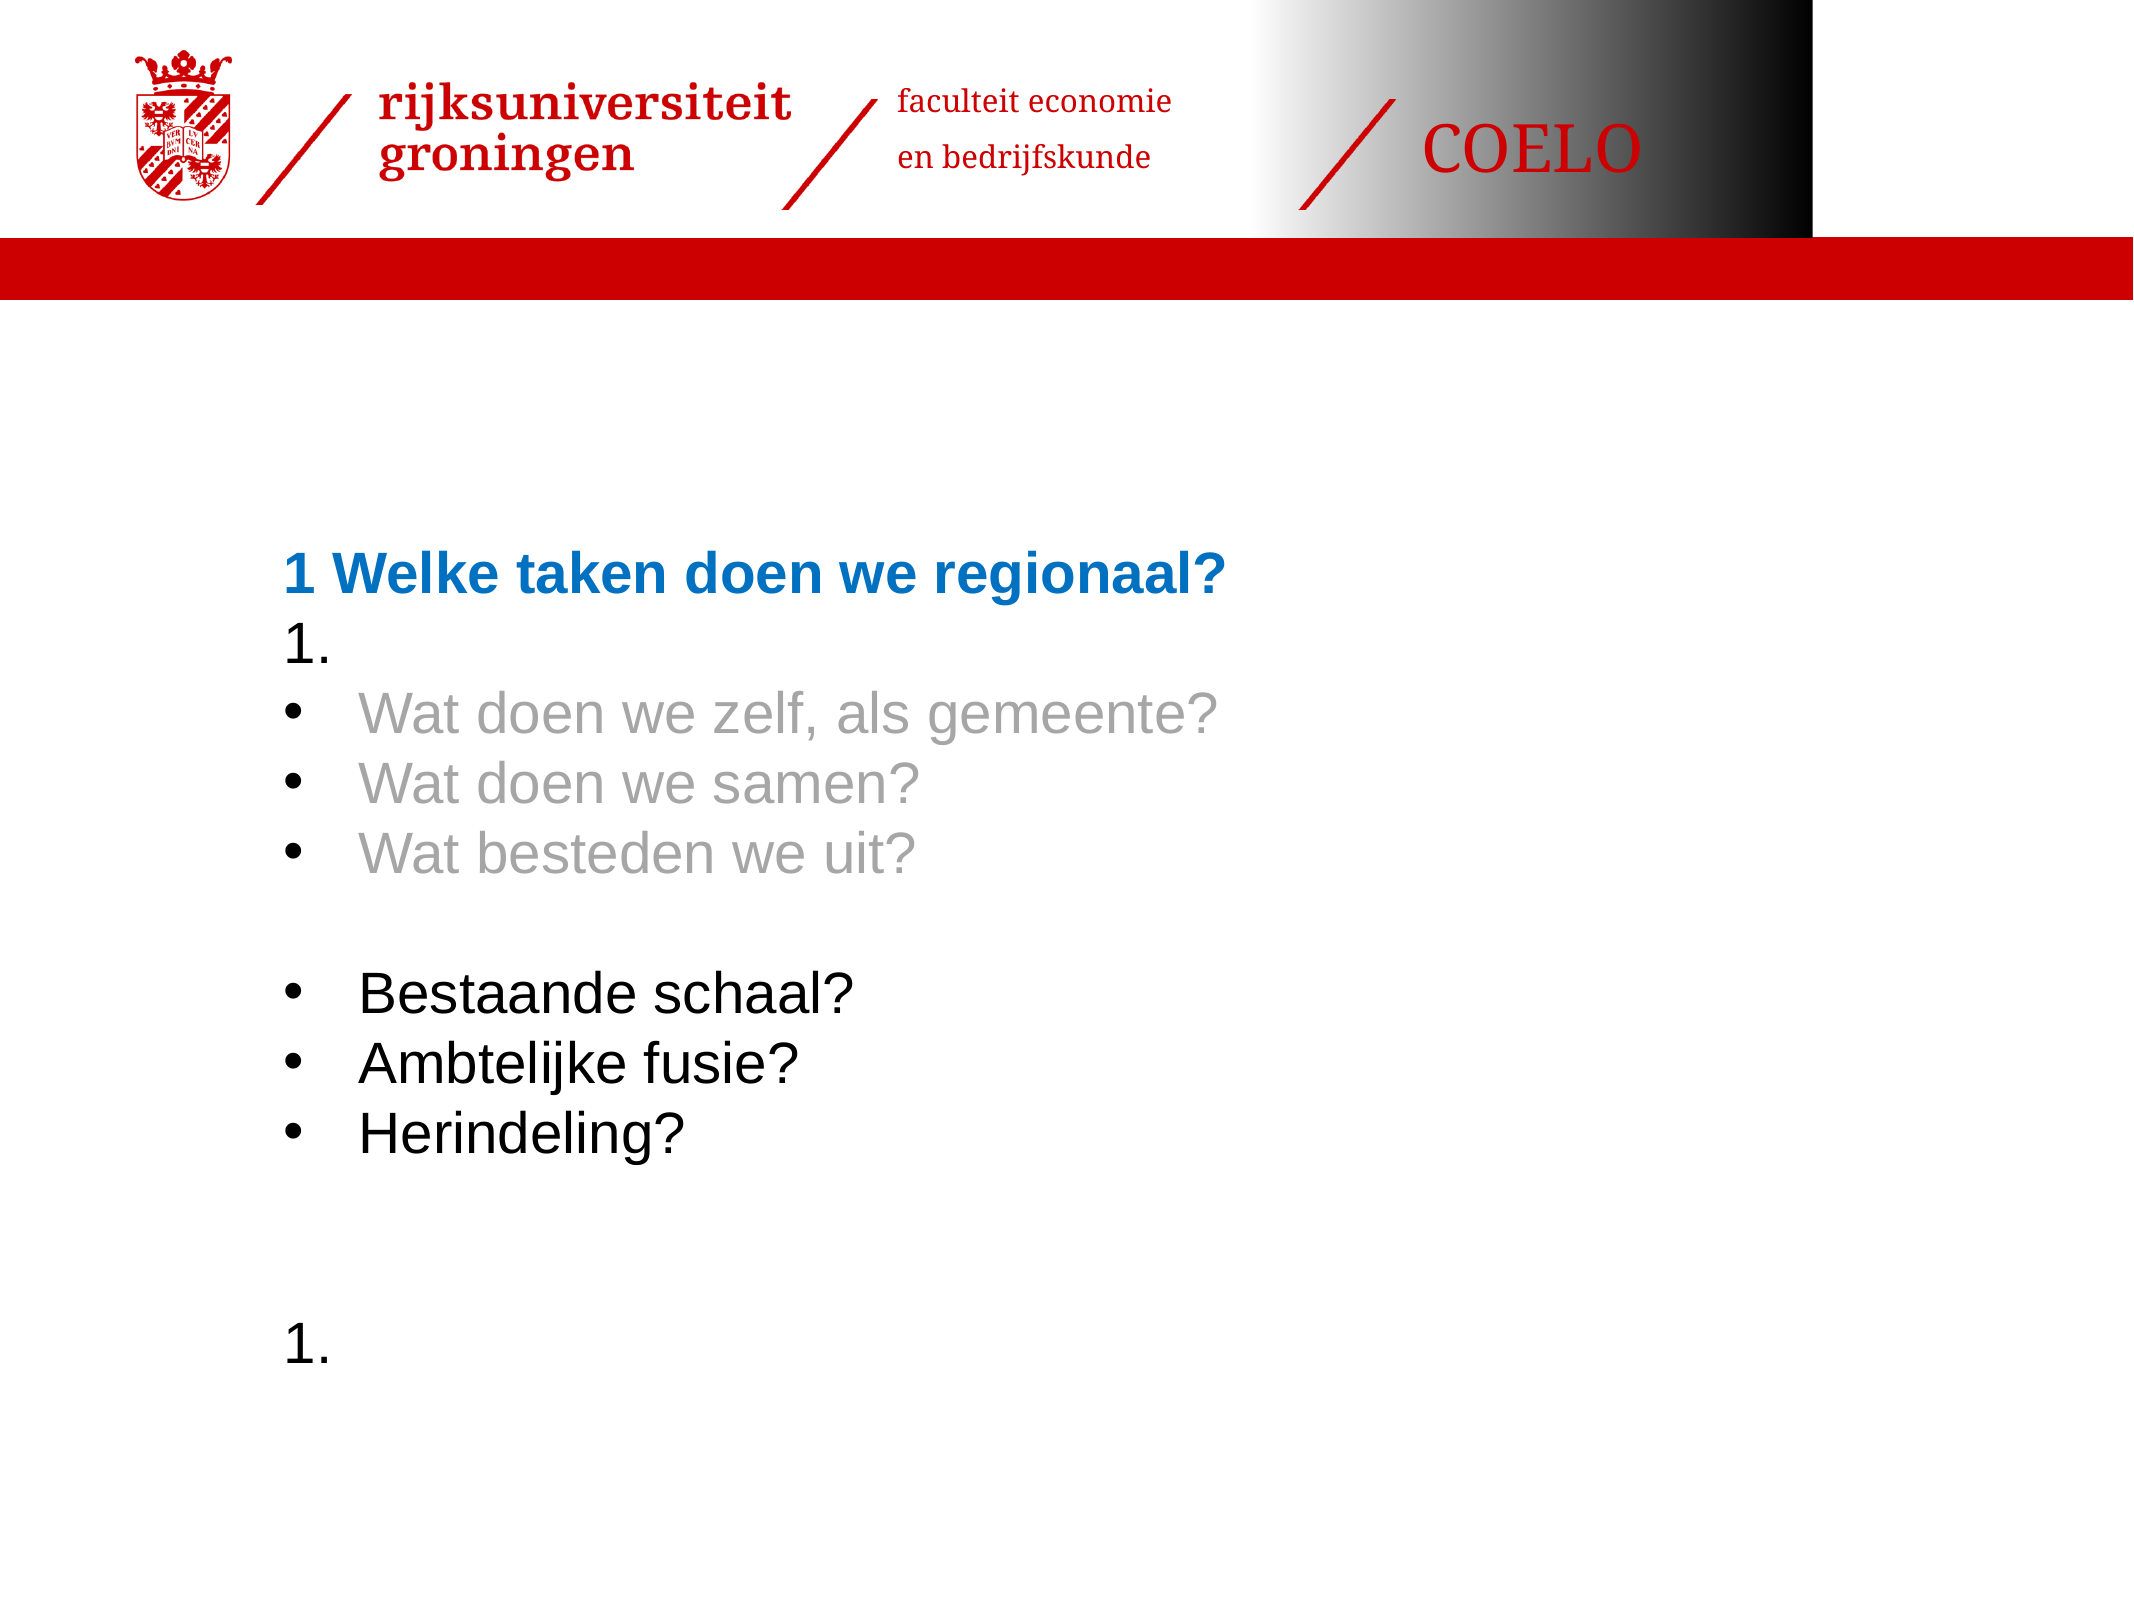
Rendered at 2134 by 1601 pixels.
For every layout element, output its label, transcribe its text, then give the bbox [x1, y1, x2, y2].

picture [1298, 99, 1396, 210]
picture [135, 50, 878, 210]
text_box 1 Welke taken doen we regionaal? Wat doen we zelf, als gemeente? Wat doen we samen? Wat besteden we uit? Bestaande schaal? Ambtelijke fusie? Herindeling? [268, 528, 2134, 1533]
